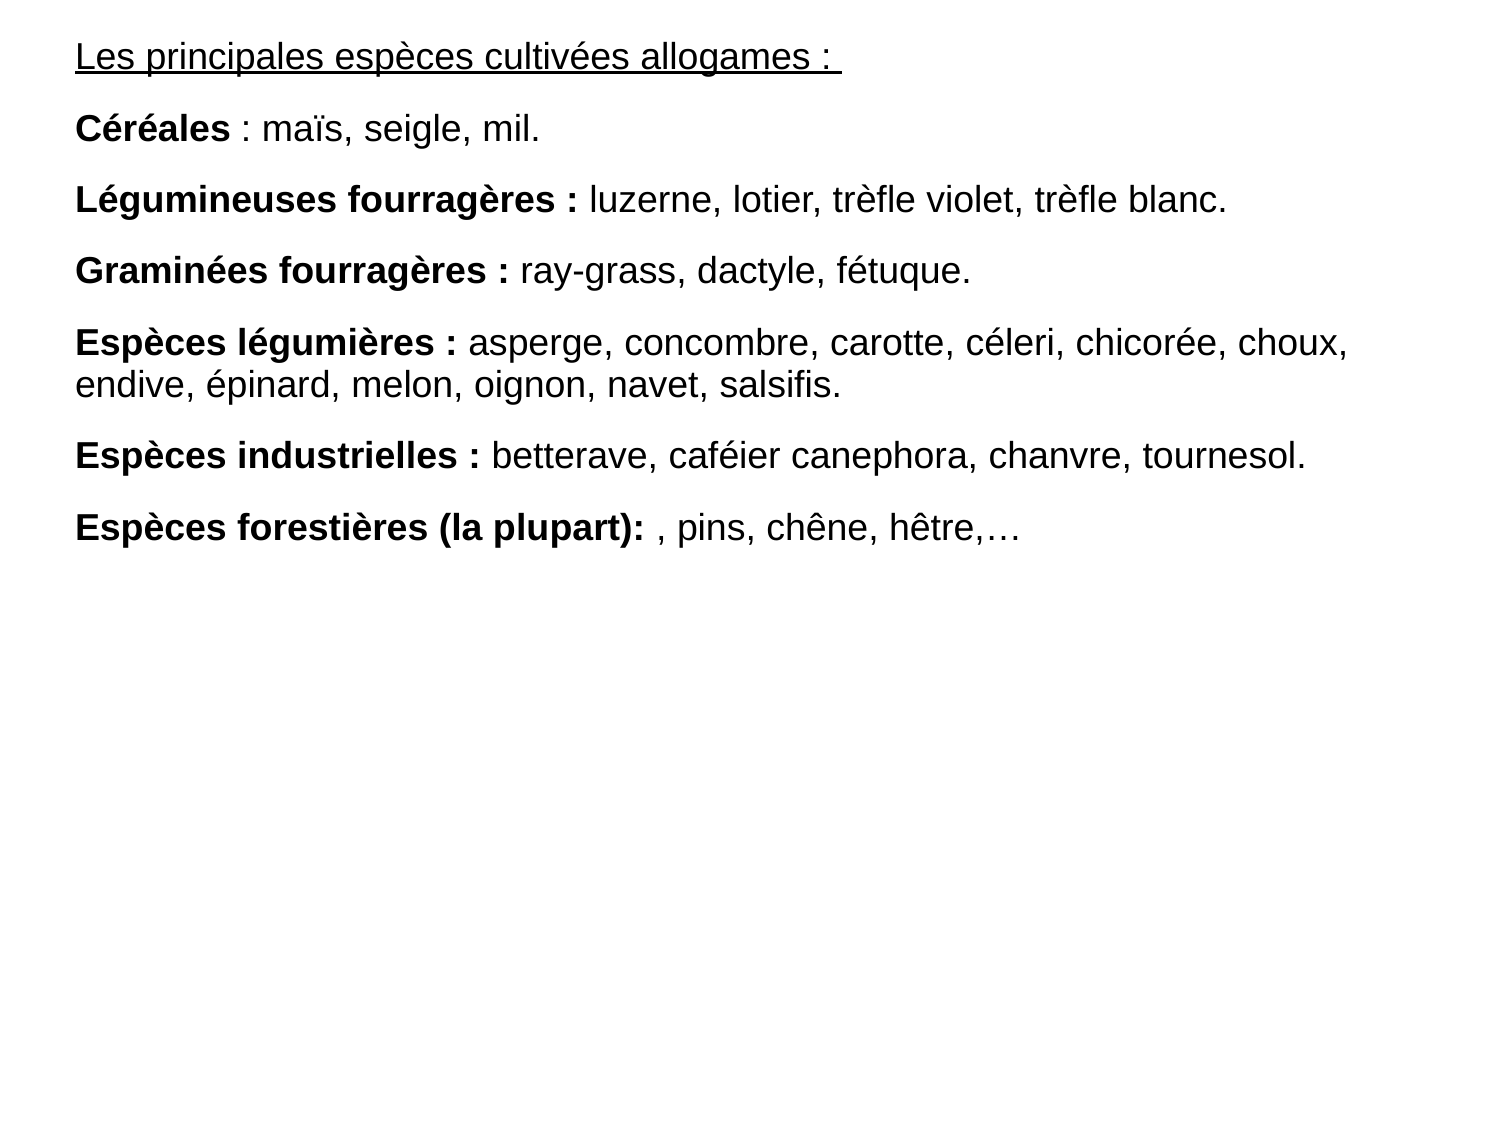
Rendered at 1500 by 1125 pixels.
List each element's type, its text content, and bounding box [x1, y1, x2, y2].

list Les principales espèces cultivées allogames : Céréales : maïs, seigle, mil. Légumineuses fourragères : luzerne, lotier, trèfle violet, trèfle blanc. Graminées fourragères : ray-grass, dactyle, fétuque. Espèces légumières : asperge, concombre, carotte, céleri, chicorée, choux, endive, épinard, melon, oignon, navet, salsifis. Espèces industrielles : betterave, caféier canephora, chanvre, tournesol. Espèces forestières (la plupart): , pins, chêne, hêtre,… [75, 35, 1425, 916]
